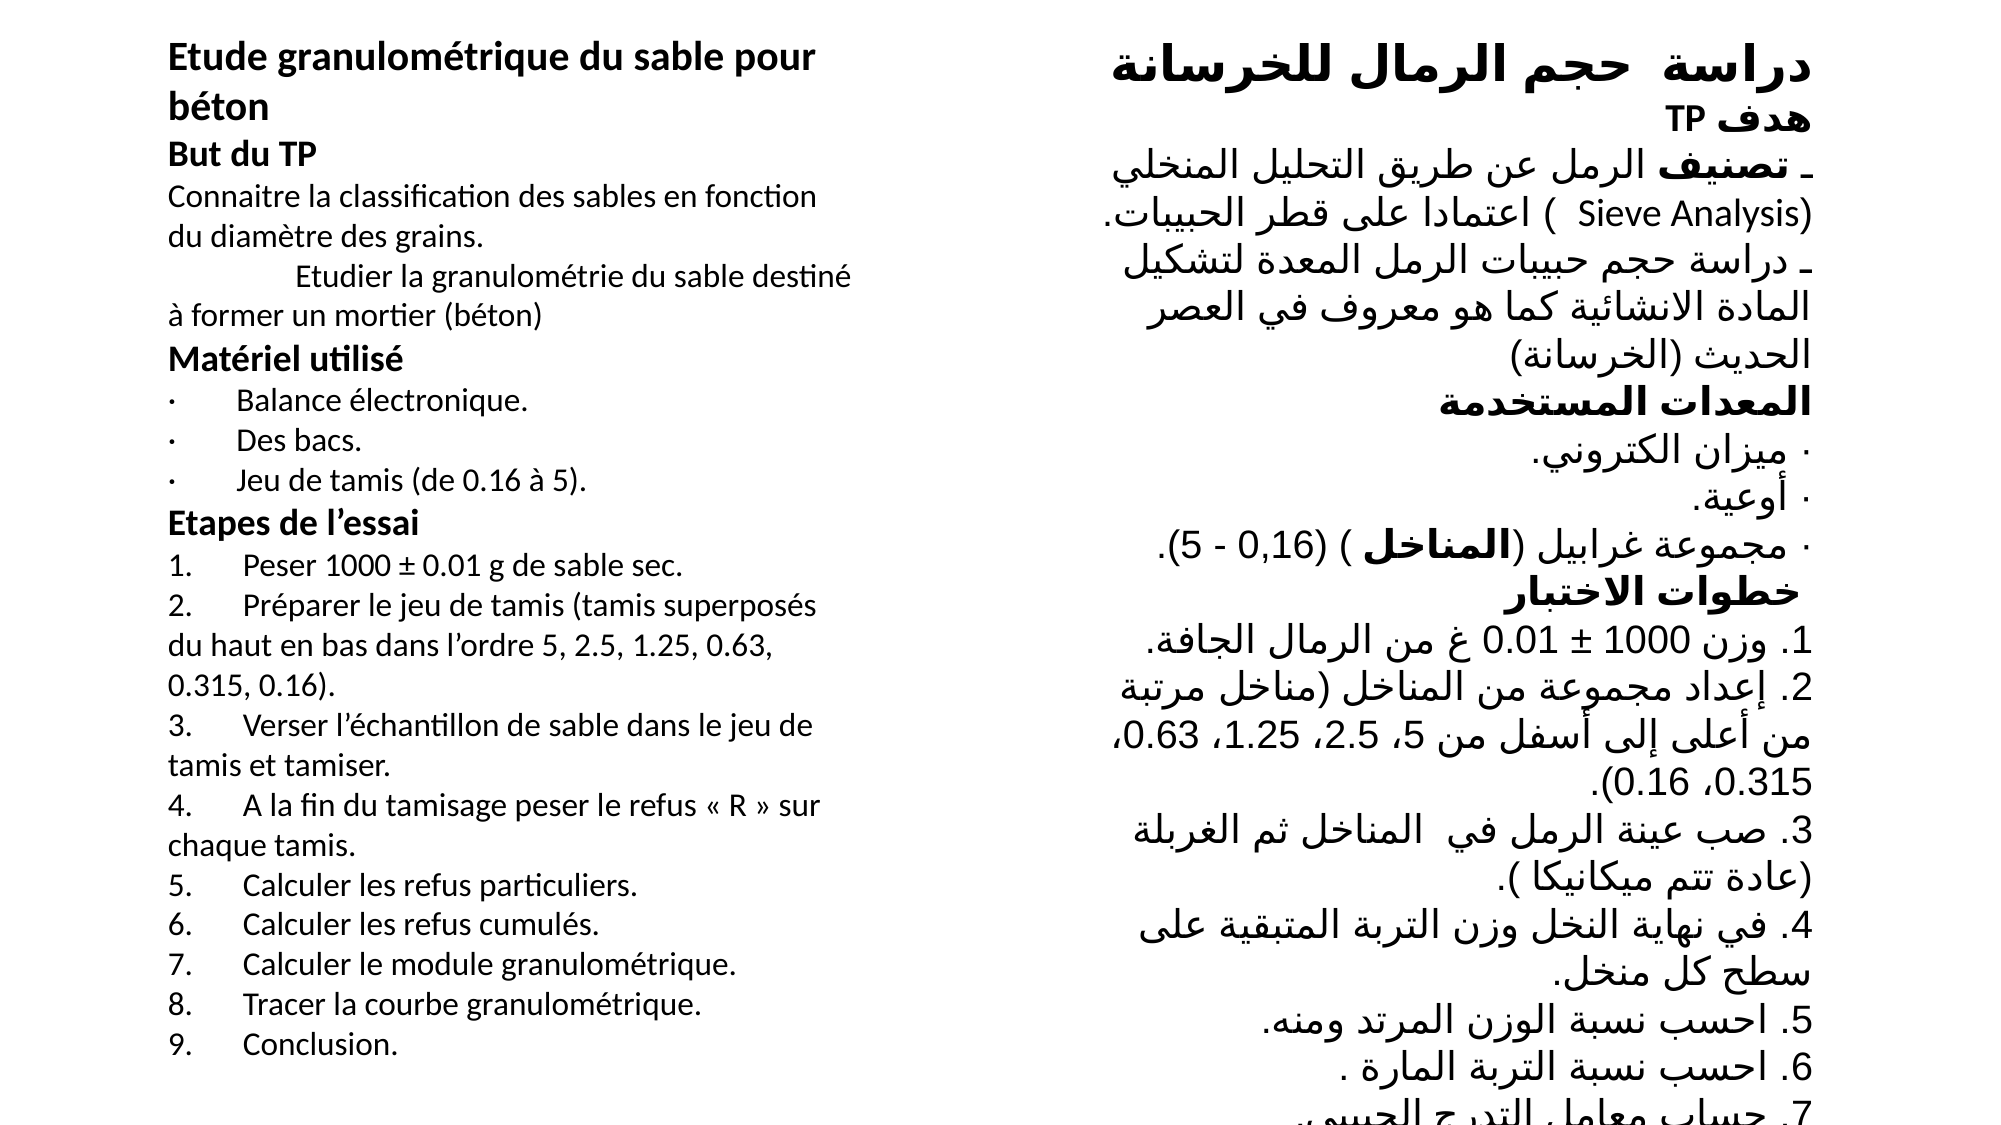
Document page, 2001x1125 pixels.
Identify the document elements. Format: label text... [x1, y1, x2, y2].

text_box Etude granulométrique du sable pour béton But du TP Connaitre la classification des sables en fonction du diamètre des grains. Etudier la granulométrie du sable destiné à former un mortier (béton) Matériel utilisé · Balance électronique. · Des bacs. · Jeu de tamis (de 0.16 à 5). Etapes de l’essai 1. Peser 1000 ± 0.01 g de sable sec. 2. Préparer le jeu de tamis (tamis superposés du haut en bas dans l’ordre 5, 2.5, 1.25, 0.63, 0.315, 0.16). 3. Verser l’échantillon de sable dans le jeu de tamis et tamiser. 4. A la fin du tamisage peser le refus « R » sur chaque tamis. 5. Calculer les refus particuliers. 6. Calculer les refus cumulés. 7. Calculer le module granulométrique. 8. Tracer la courbe granulométrique. 9. Conclusion. [153, 21, 868, 1125]
text_box دراسة حجم الرمال للخرسانة هدف TP ـ تصنيف الرمل عن طريق التحليل المنخلي (Sieve Analysis ) اعتمادا على قطر الحبيبات. ـ دراسة حجم حبيبات الرمل المعدة لتشكيل المادة الانشائية كما هو معروف في العصر الحديث (الخرسانة) المعدات المستخدمة · ميزان الكتروني. · أوعية. · مجموعة غرابيل (المناخل ) (0,16 - 5). خطوات الاختبار 1. وزن 1000 ± 0.01 غ من الرمال الجافة. 2. إعداد مجموعة من المناخل (مناخل مرتبة من أعلى إلى أسفل من 5، 2.5، 1.25، 0.63، 0.315، 0.16). 3. صب عينة الرمل في المناخل ثم الغربلة (عادة تتم ميكانيكا ). 4. في نهاية النخل وزن التربة المتبقية على سطح كل منخل. 5. احسب نسبة الوزن المرتد ومنه. 6. احسب نسبة التربة المارة . 7. حساب معامل التدرج الحبيبي. 8. رسم منحنى الدرج. 9. الخاتمة. [1087, 24, 1872, 1125]
